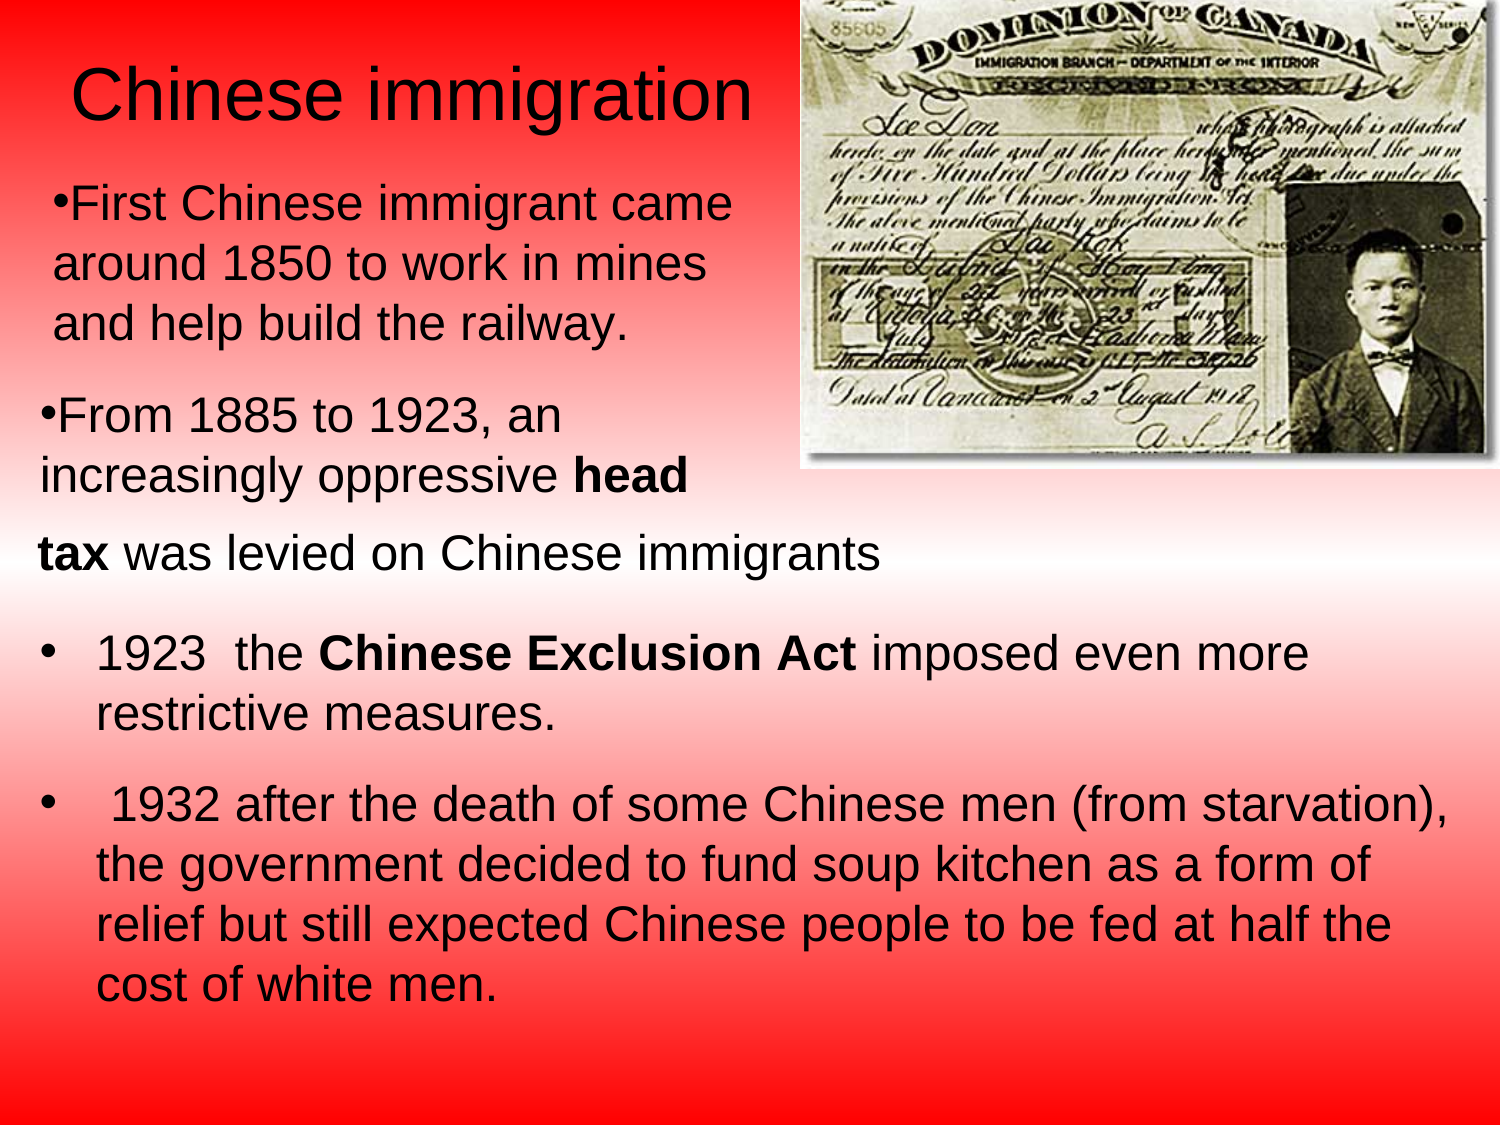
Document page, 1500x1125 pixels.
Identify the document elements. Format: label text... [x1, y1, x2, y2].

text_box 1923 the Chinese Exclusion Act imposed even more restrictive measures. 1932 after the death of some Chinese men (from starvation), the government decided to fund soup kitchen as a form of relief but still expected Chinese people to be fed at half the cost of white men. [24, 612, 1488, 1020]
text_box tax was levied on Chinese immigrants [22, 512, 911, 588]
text_box Chinese immigration [50, 37, 776, 143]
picture [800, 0, 1500, 469]
text_box From 1885 to 1923, an increasingly oppressive head [0, 374, 775, 511]
text_box First Chinese immigrant came around 1850 to work in mines and help build the railway. [37, 162, 801, 358]
